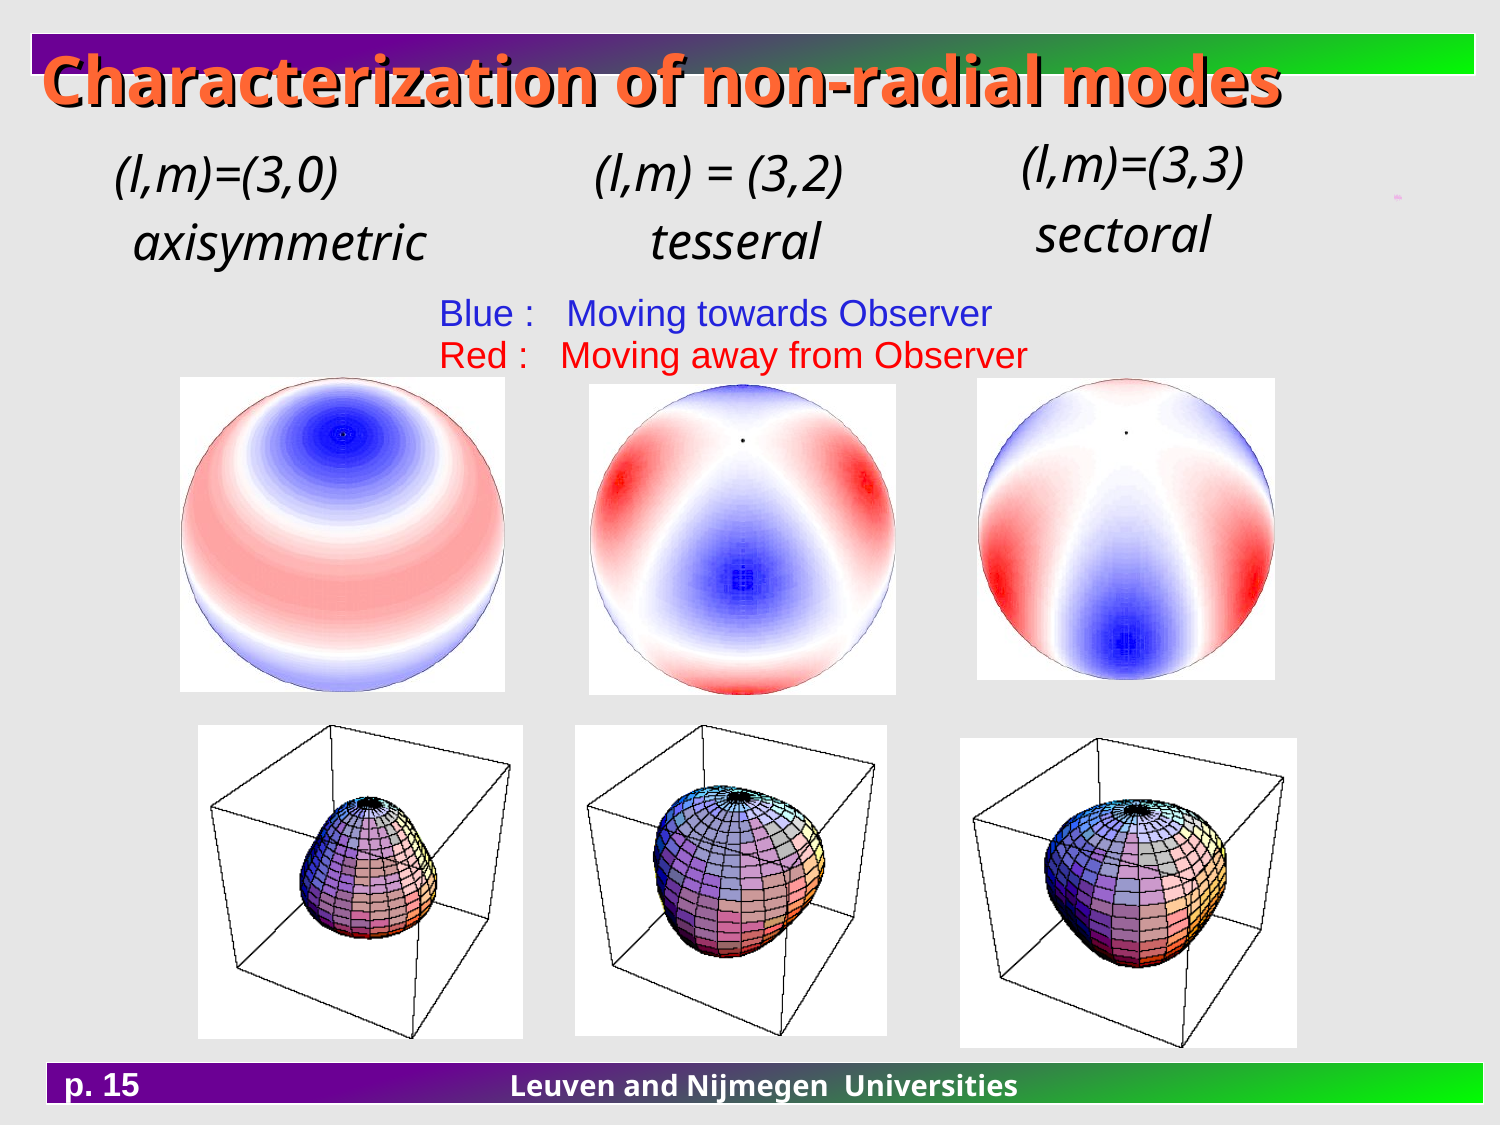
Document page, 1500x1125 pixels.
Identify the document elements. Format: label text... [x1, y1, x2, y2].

picture [180, 392, 505, 692]
picture [1394, 193, 1402, 203]
picture [977, 378, 1275, 680]
picture [589, 565, 896, 695]
text_box Blue : Moving towards Observer Red : Moving away from Observer [439, 292, 1218, 565]
list (l,m) = (3,2) tesseral [594, 137, 980, 292]
list (l,m)=(3,0) axisymmetric [76, 138, 562, 392]
picture [960, 738, 1297, 1048]
list (l,m)=(3,3) sectoral [980, 129, 1387, 385]
picture [198, 725, 523, 1039]
title Characterization of non-radial modes [40, 27, 1477, 129]
picture [575, 725, 887, 1036]
